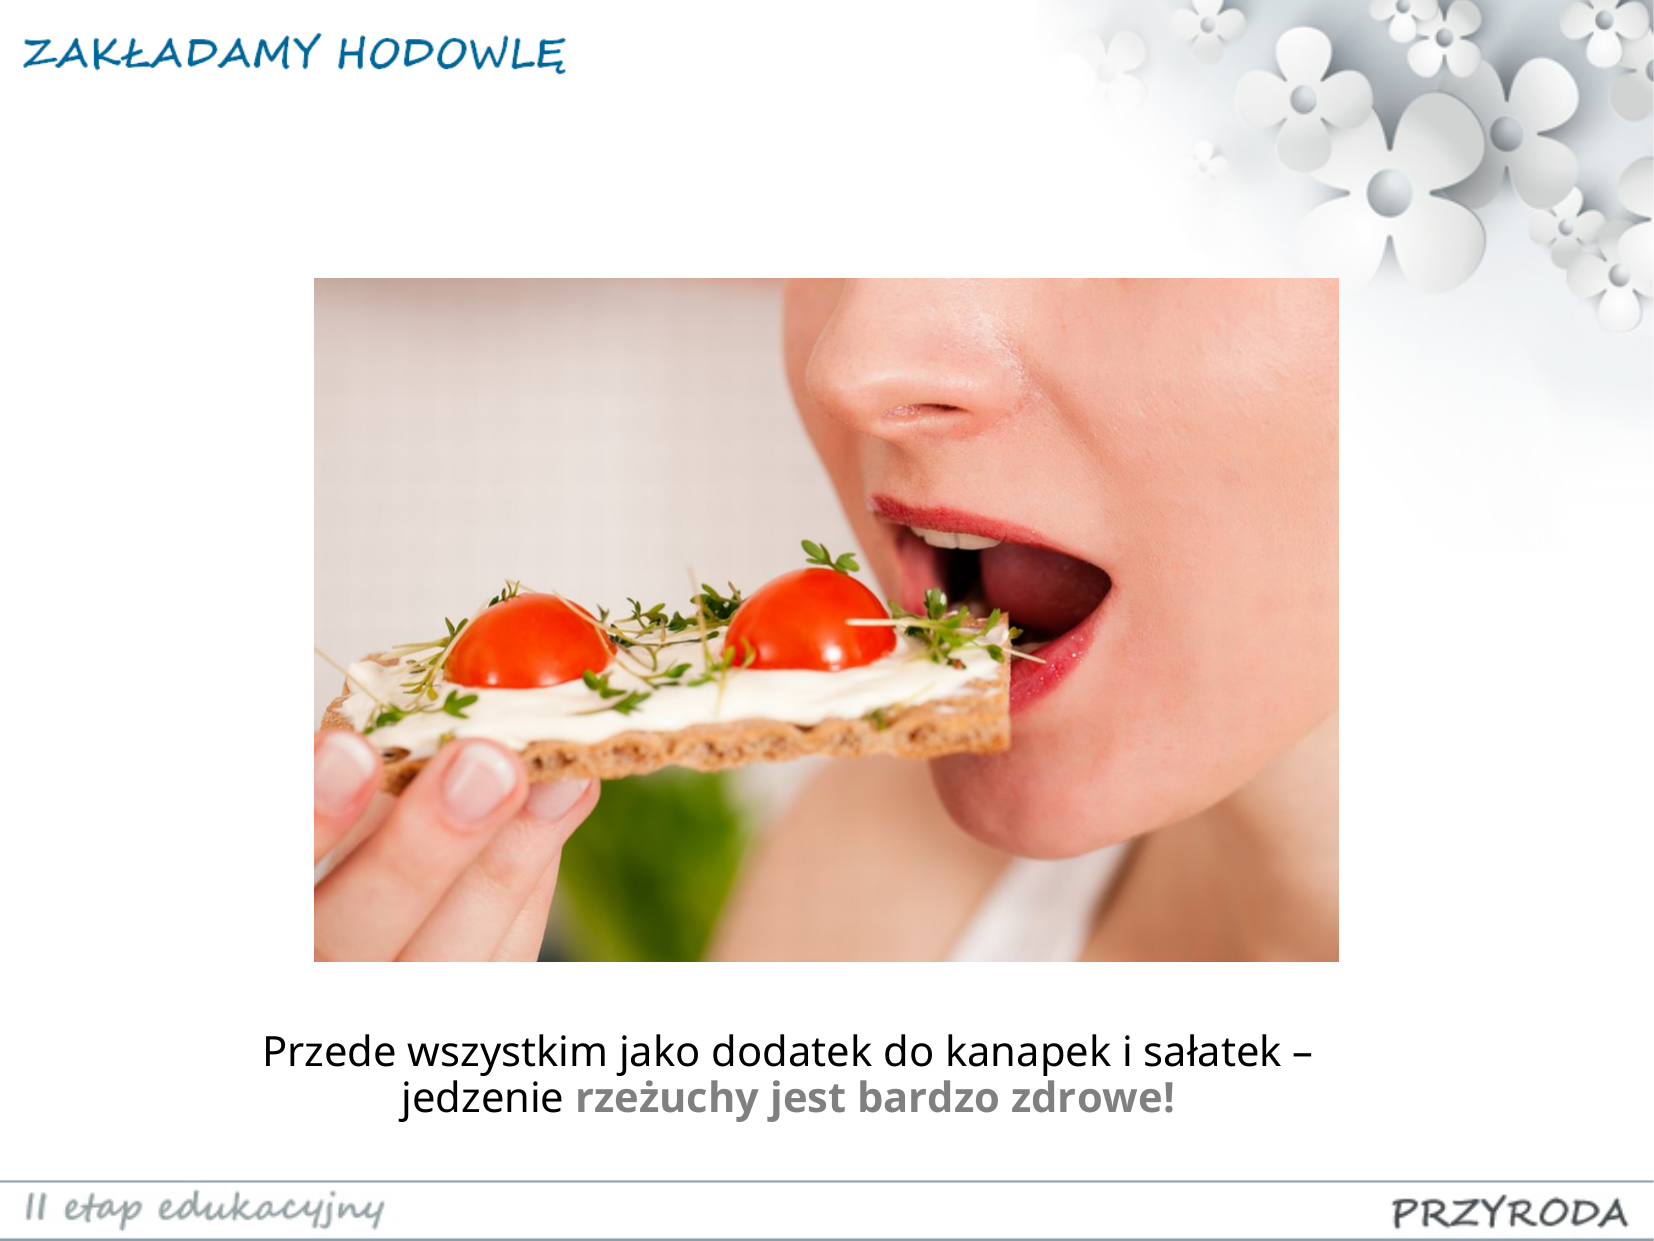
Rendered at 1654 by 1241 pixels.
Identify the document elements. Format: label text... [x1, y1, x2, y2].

text_box Przede wszystkim jako dodatek do kanapek i sałatek – jedzenie rzeżuchy jest bardzo zdrowe! [183, 1021, 1394, 1083]
chart [11, 17, 590, 99]
picture [0, 0, 1654, 1241]
